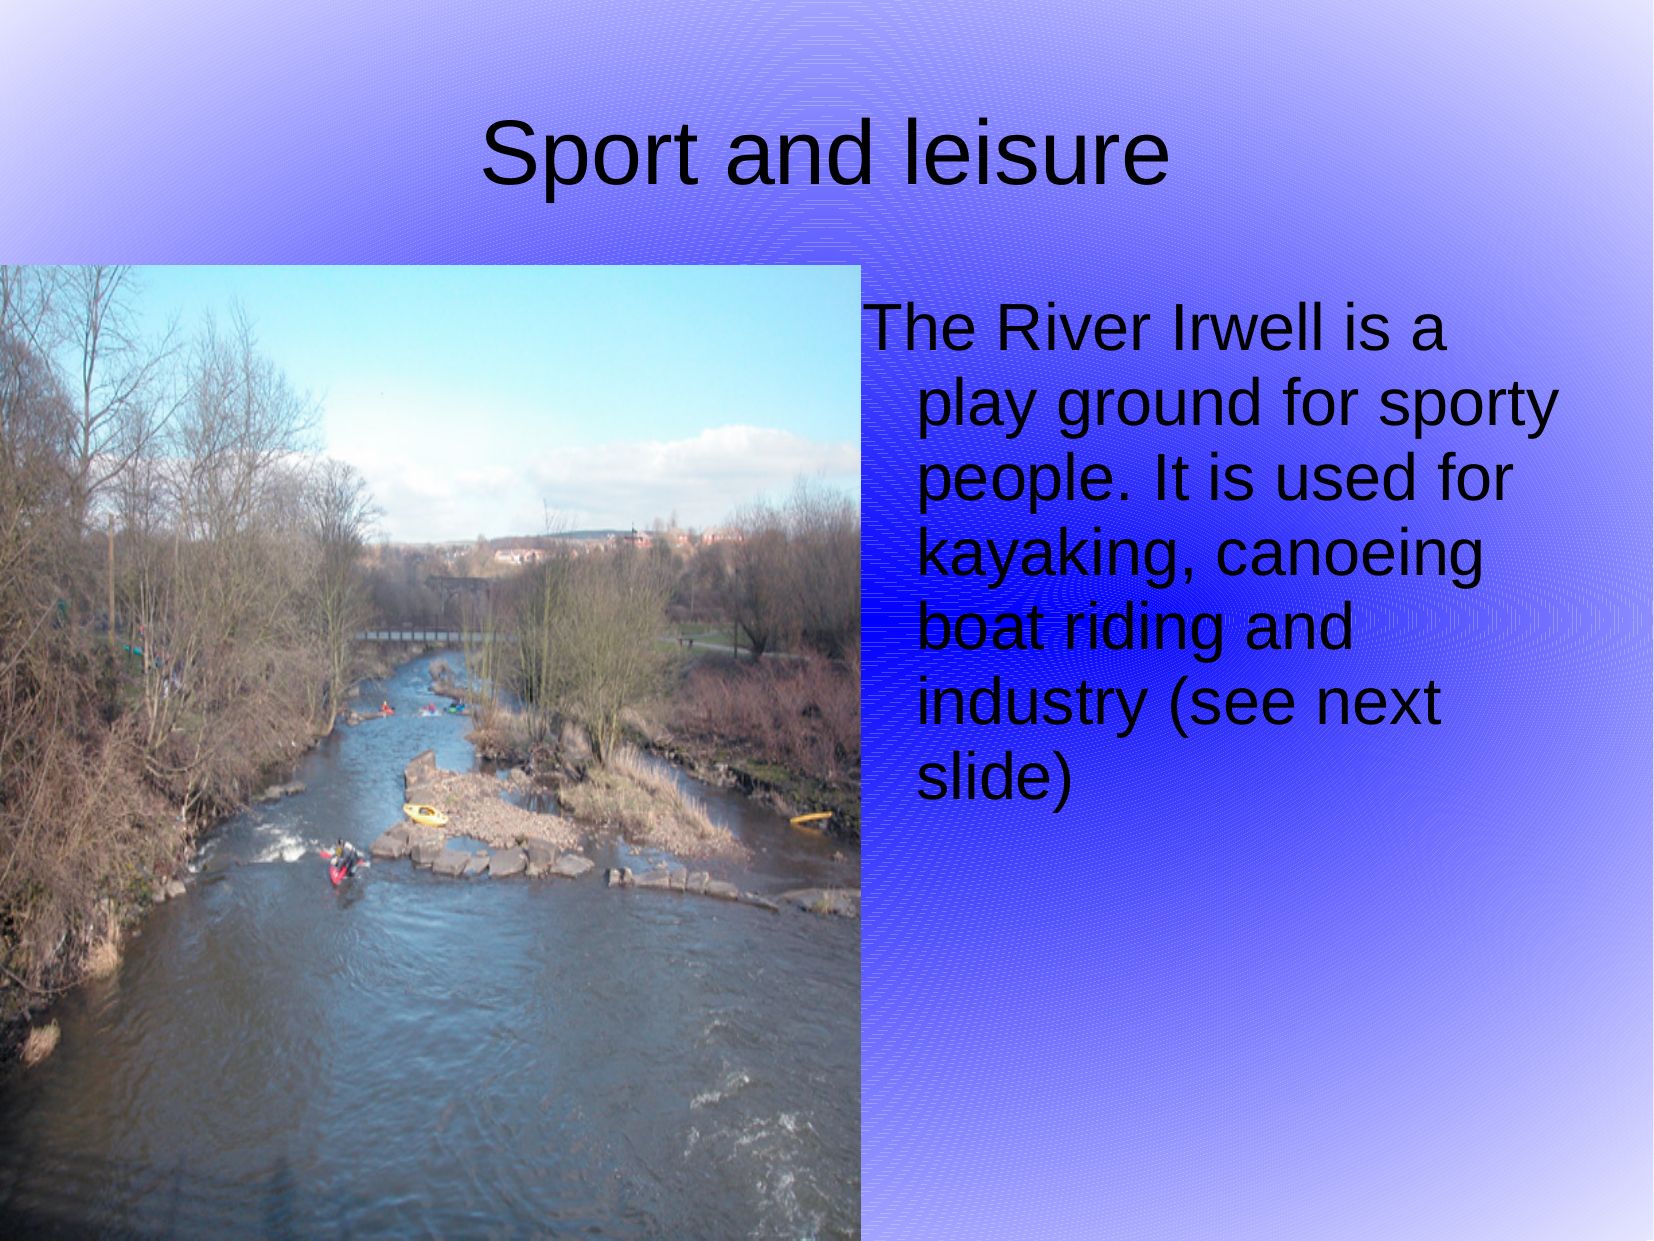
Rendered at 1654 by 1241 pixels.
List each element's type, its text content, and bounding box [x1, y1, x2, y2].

picture [0, 265, 861, 1241]
list The River Irwell is a play ground for sporty people. It is used for kayaking, canoeing boat riding and industry (see next slide) [861, 290, 1572, 1109]
title Sport and leisure [82, 49, 1571, 257]
